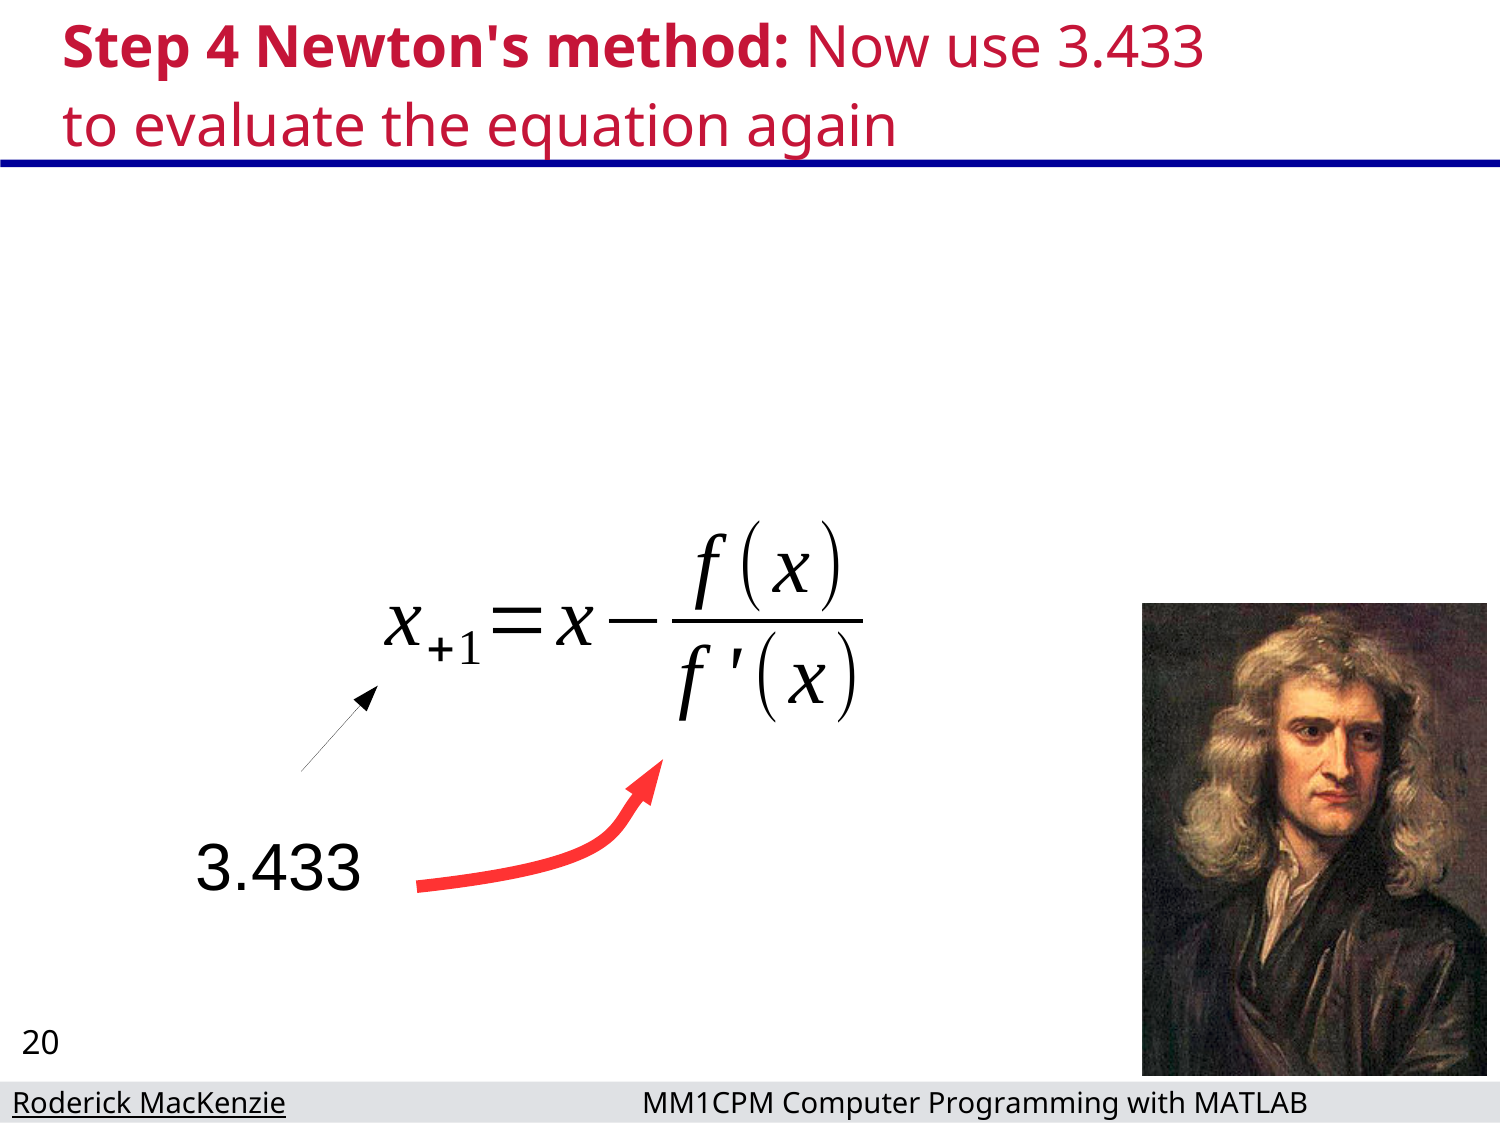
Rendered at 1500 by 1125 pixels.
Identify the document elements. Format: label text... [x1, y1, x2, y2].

title Step 4 Newton's method: Now use 3.433 to evaluate the equation again [47, 9, 1286, 161]
text_box 3.433 [181, 816, 804, 1014]
chart [374, 515, 873, 728]
picture [1142, 603, 1487, 1076]
text_box <number> [6, 1013, 222, 1084]
